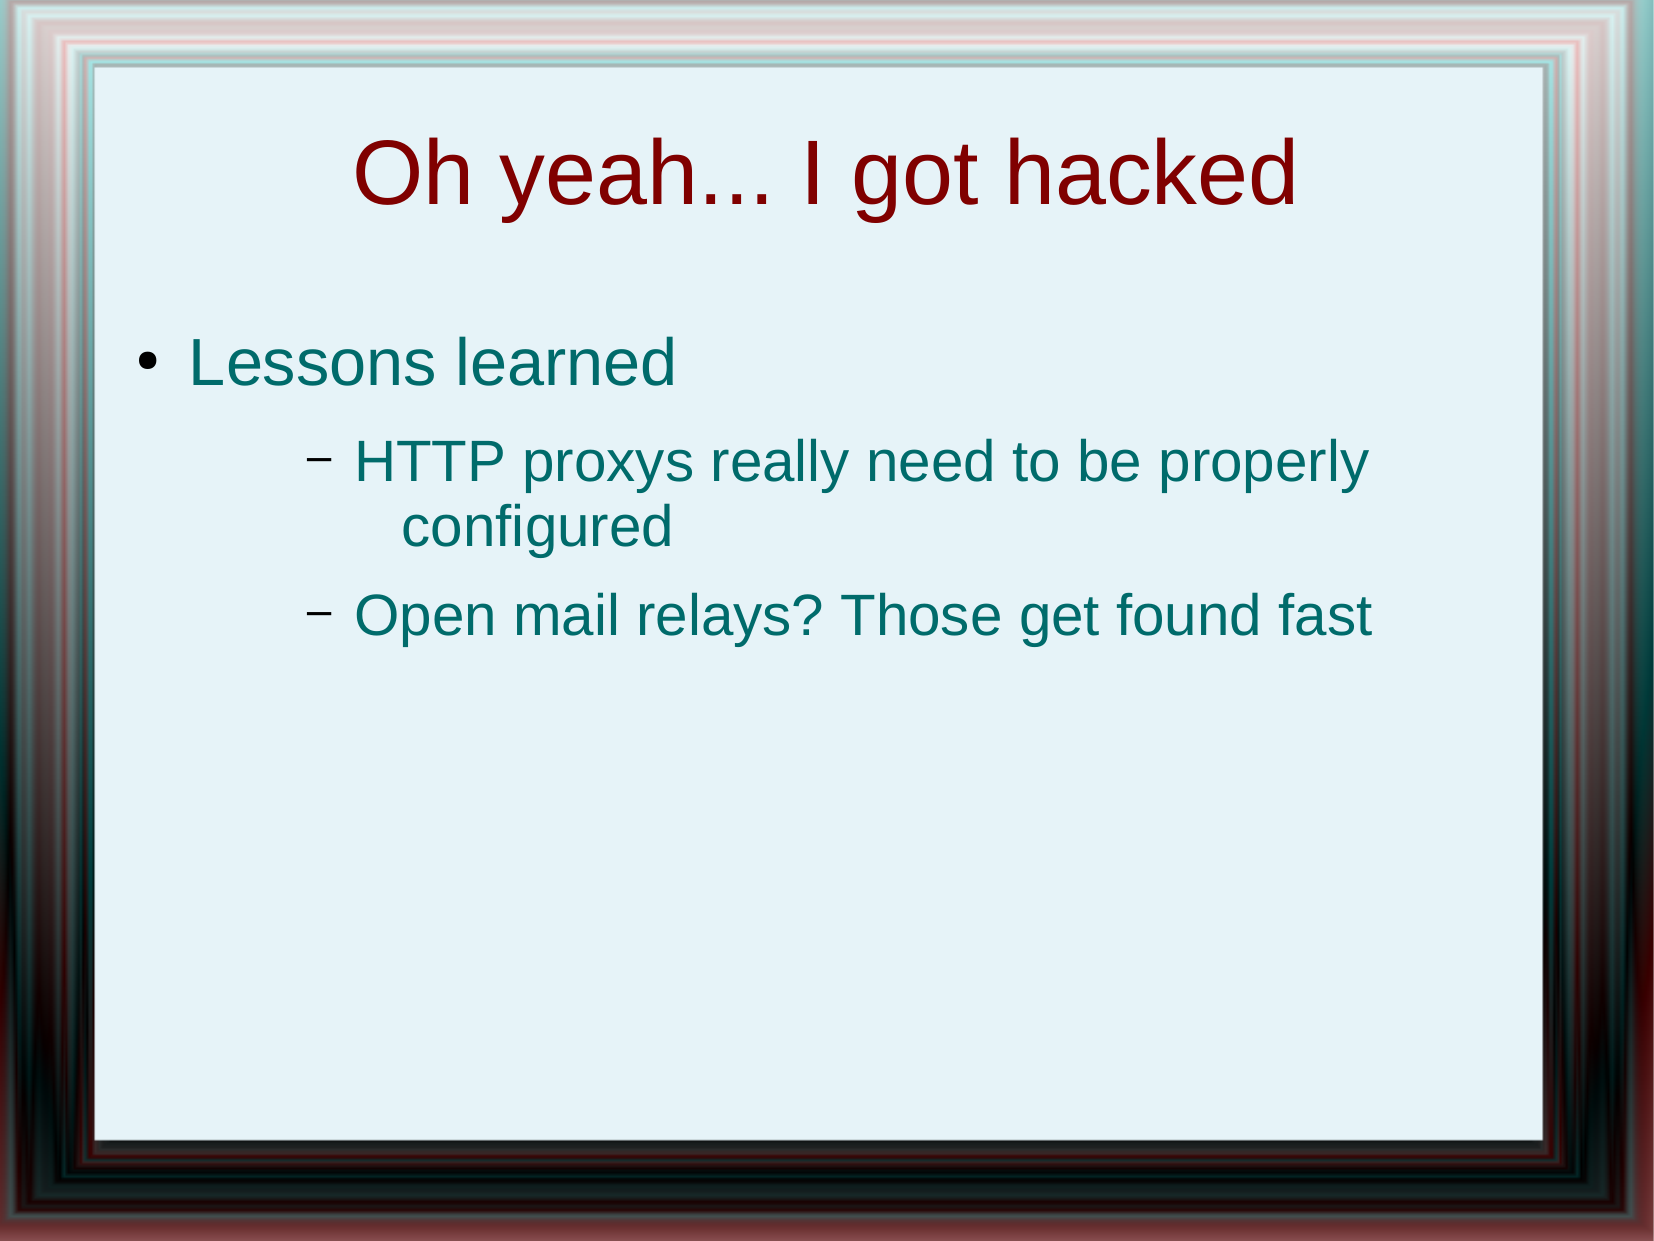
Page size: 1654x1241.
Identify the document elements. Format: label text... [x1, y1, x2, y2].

list Lessons learned HTTP proxys really need to be properly configured Open mail relays? Those get found fast [118, 324, 1506, 1129]
picture [0, 0, 1654, 1241]
title Oh yeah... I got hacked [118, 95, 1536, 250]
